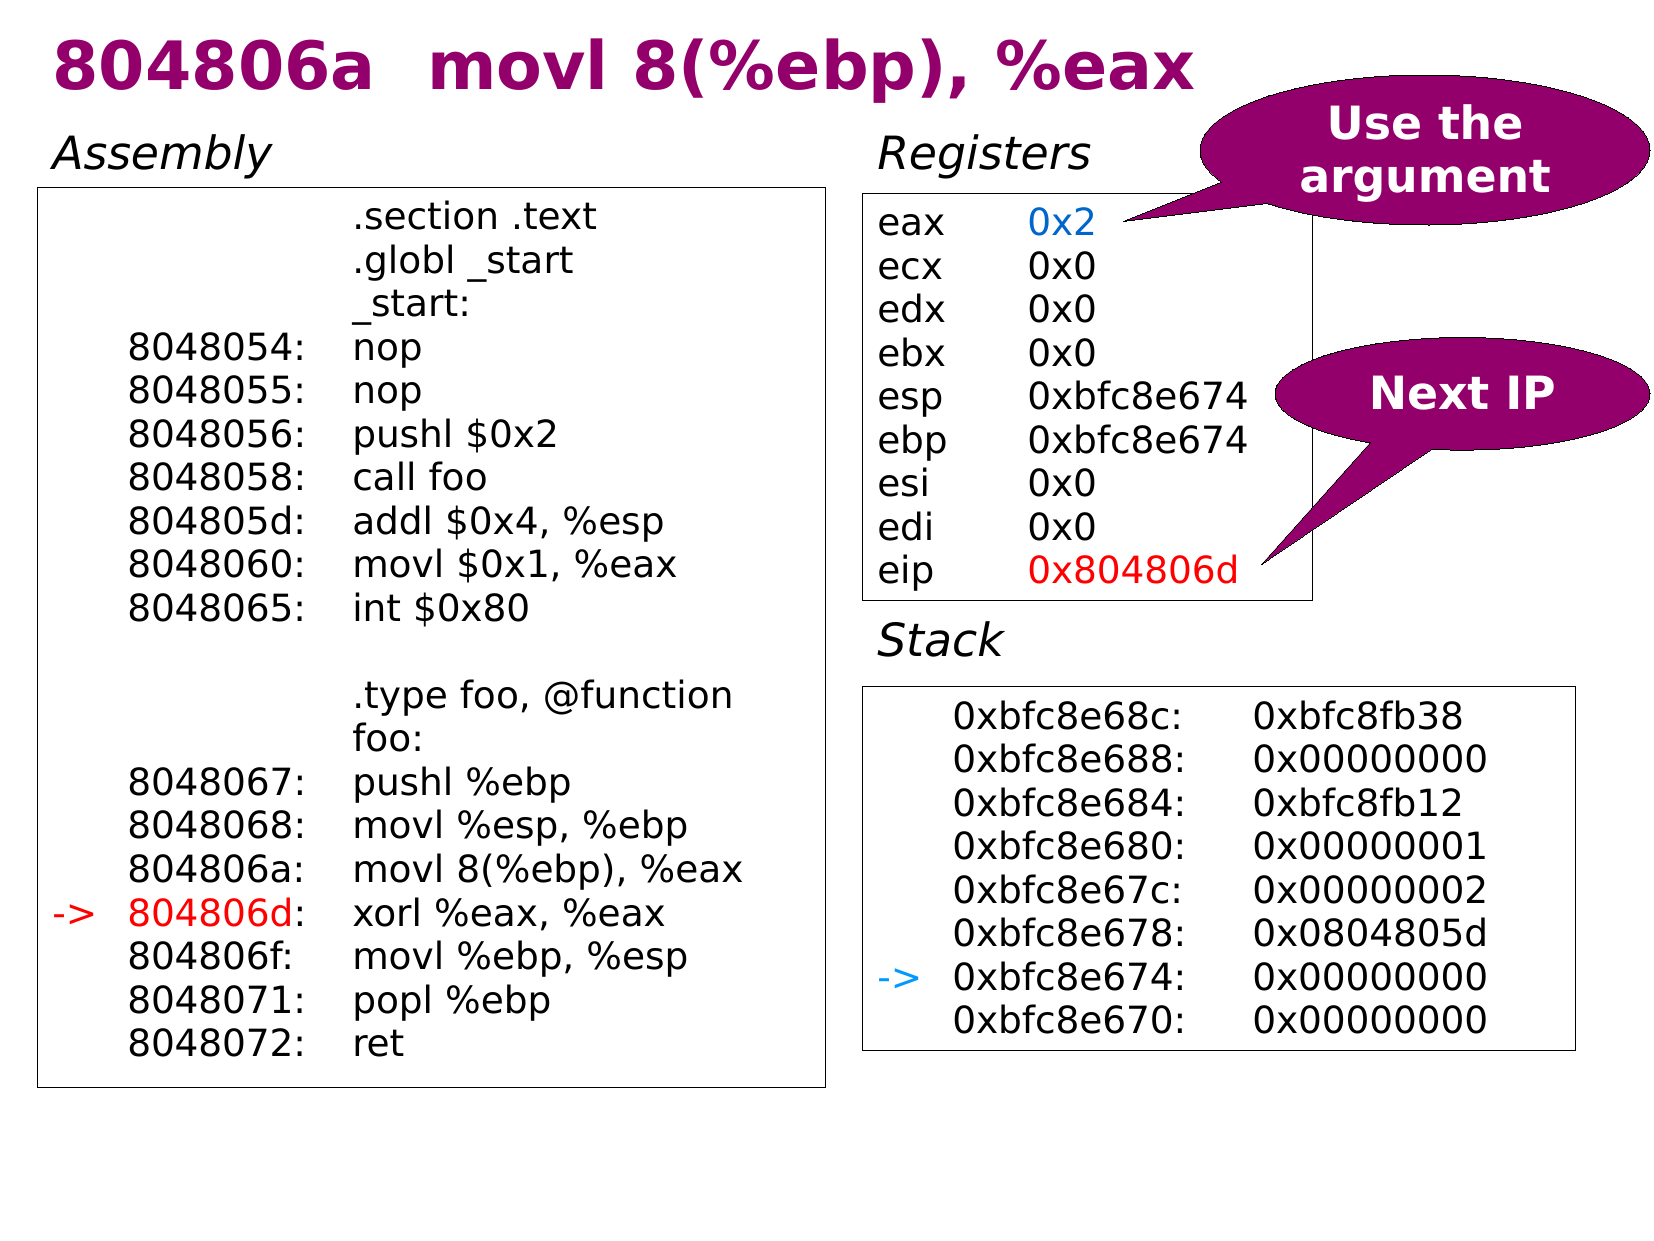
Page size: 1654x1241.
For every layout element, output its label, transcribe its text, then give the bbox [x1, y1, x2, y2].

text_box Use the argument [1123, 75, 1651, 226]
text_box .section .text .globl _start _start: 8048054: nop 8048055: nop 8048056: pushl $0x2 8048058: call foo 804805d: addl $0x4, %esp 8048060: movl $0x1, %eax 8048065: int $0x80 .type foo, @function foo: 8048067: pushl %ebp 8048068: movl %esp, %ebp 804806a: movl 8(%ebp), %eax -> 804806d: xorl %eax, %eax 804806f: movl %ebp, %esp 8048071: popl %ebp 8048072: ret [37, 187, 826, 1088]
text_box eax 0x2 ecx 0x0 edx 0x0 ebx 0x0 esp 0xbfc8e674 ebp 0xbfc8e674 esi 0x0 edi 0x0 eip 0x804806d [862, 193, 1313, 601]
text_box 804806a movl 8(%ebp), %eax [37, 19, 1276, 113]
text_box Registers [862, 119, 1126, 188]
text_box Stack [862, 606, 1051, 676]
text_box Next IP [1261, 337, 1651, 565]
text_box Assembly [37, 119, 301, 188]
text_box 0xbfc8e68c: 0xbfc8fb38 0xbfc8e688: 0x00000000 0xbfc8e684: 0xbfc8fb12 0xbfc8e680: 0x00000001 0xbfc8e67c: 0x00000002 0xbfc8e678: 0x0804805d -> 0xbfc8e674: 0x00000000 0xbfc8e670: 0x00000000 [862, 686, 1576, 1051]
